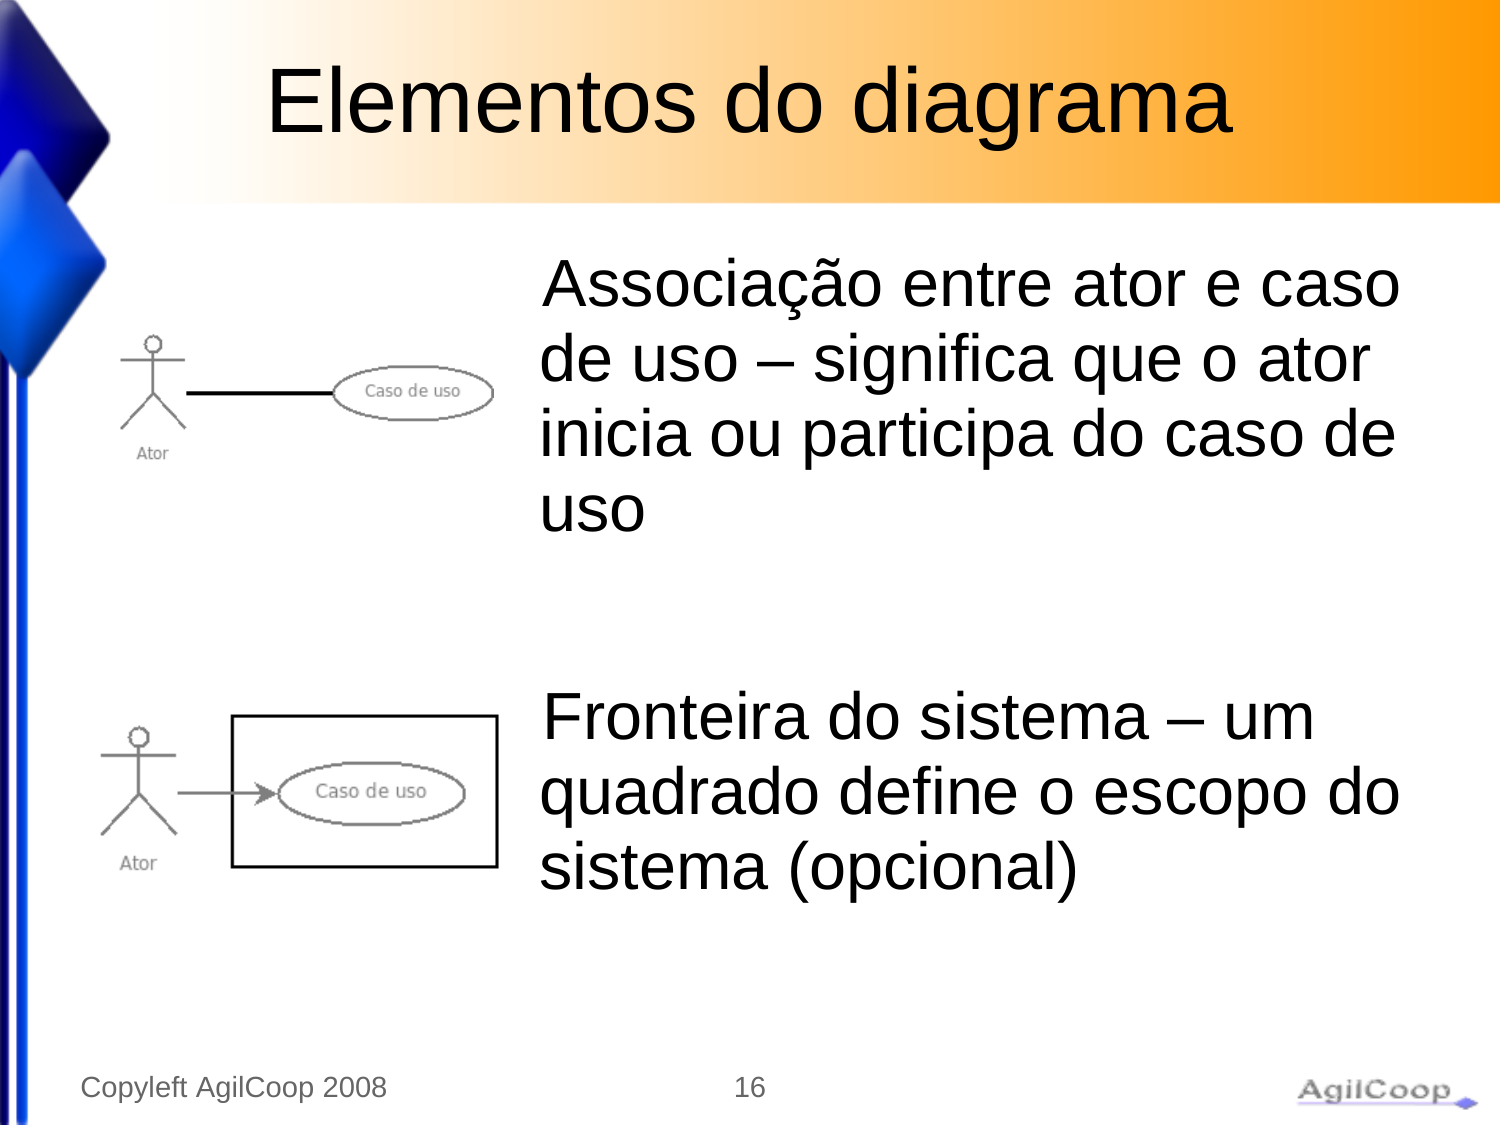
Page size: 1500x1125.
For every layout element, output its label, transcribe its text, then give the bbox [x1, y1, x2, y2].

title Elementos do diagrama [75, 14, 1425, 188]
picture [0, 0, 1500, 1125]
list Associação entre ator e caso de uso – significa que o ator inicia ou participa do caso de uso Fronteira do sistema – um quadrado define o escopo do sistema (opcional) [118, 246, 1477, 1004]
